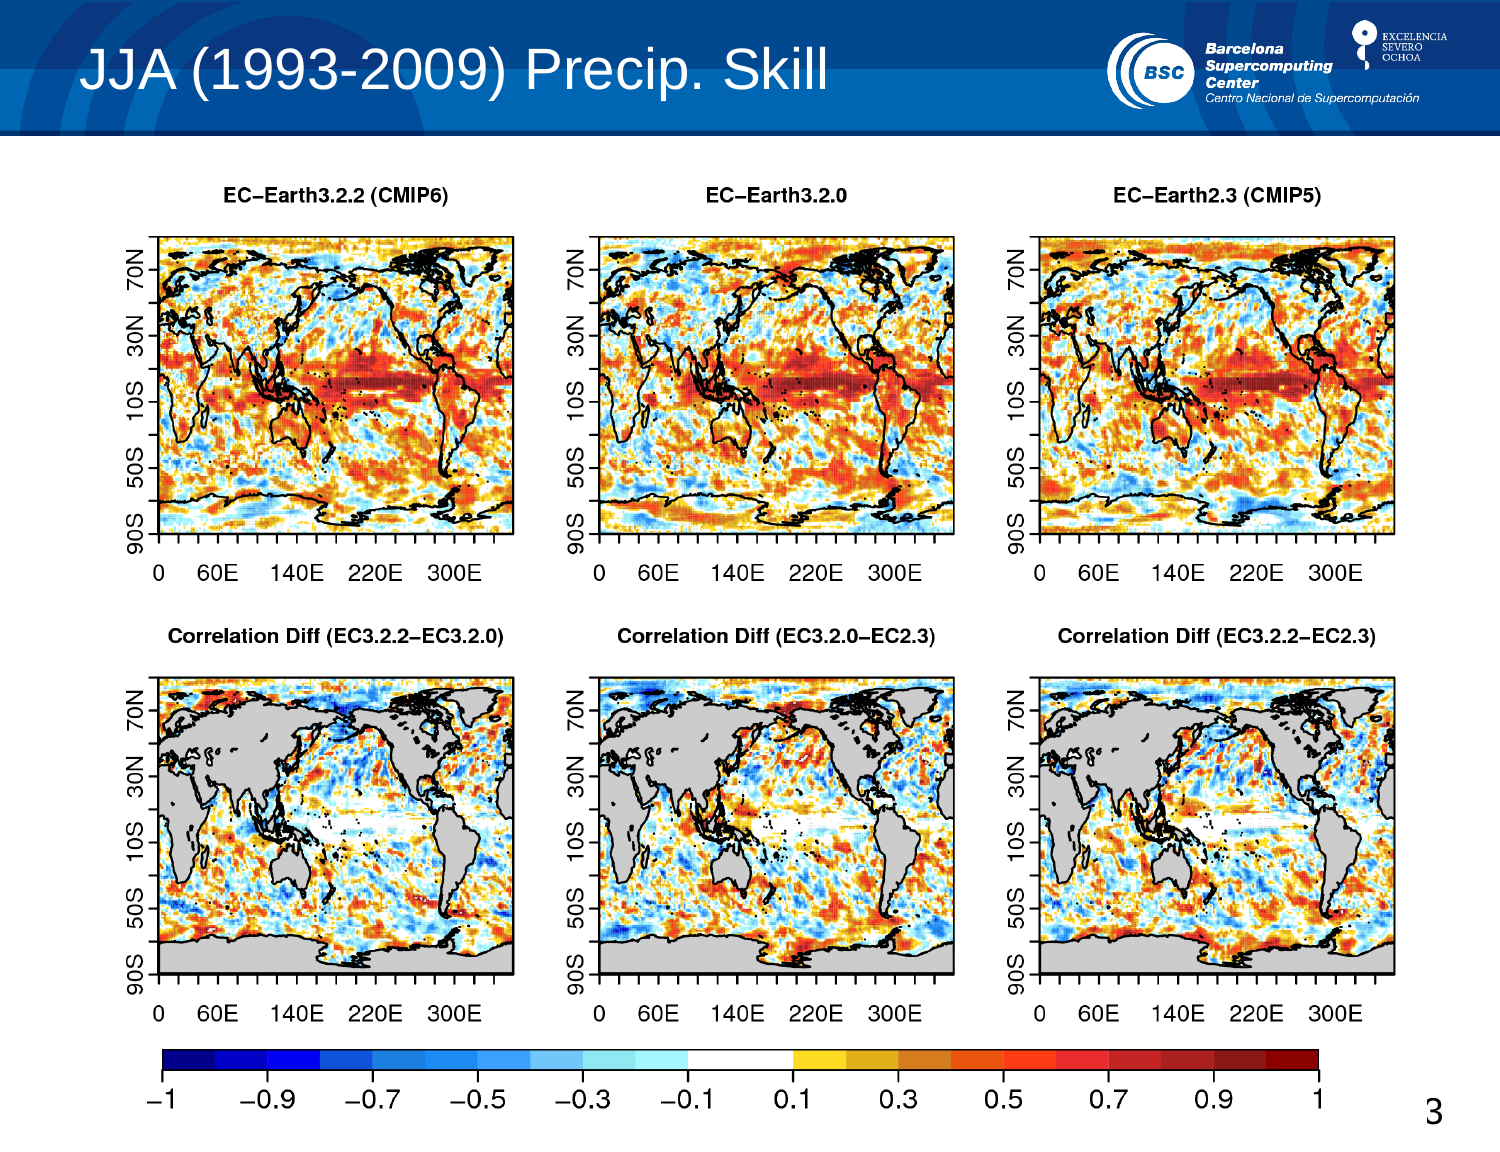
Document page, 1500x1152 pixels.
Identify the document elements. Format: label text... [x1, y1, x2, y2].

picture [0, 0, 1500, 136]
title JJA (1993-2009) Precip. Skill [65, 23, 1081, 138]
picture [94, 141, 1427, 1152]
